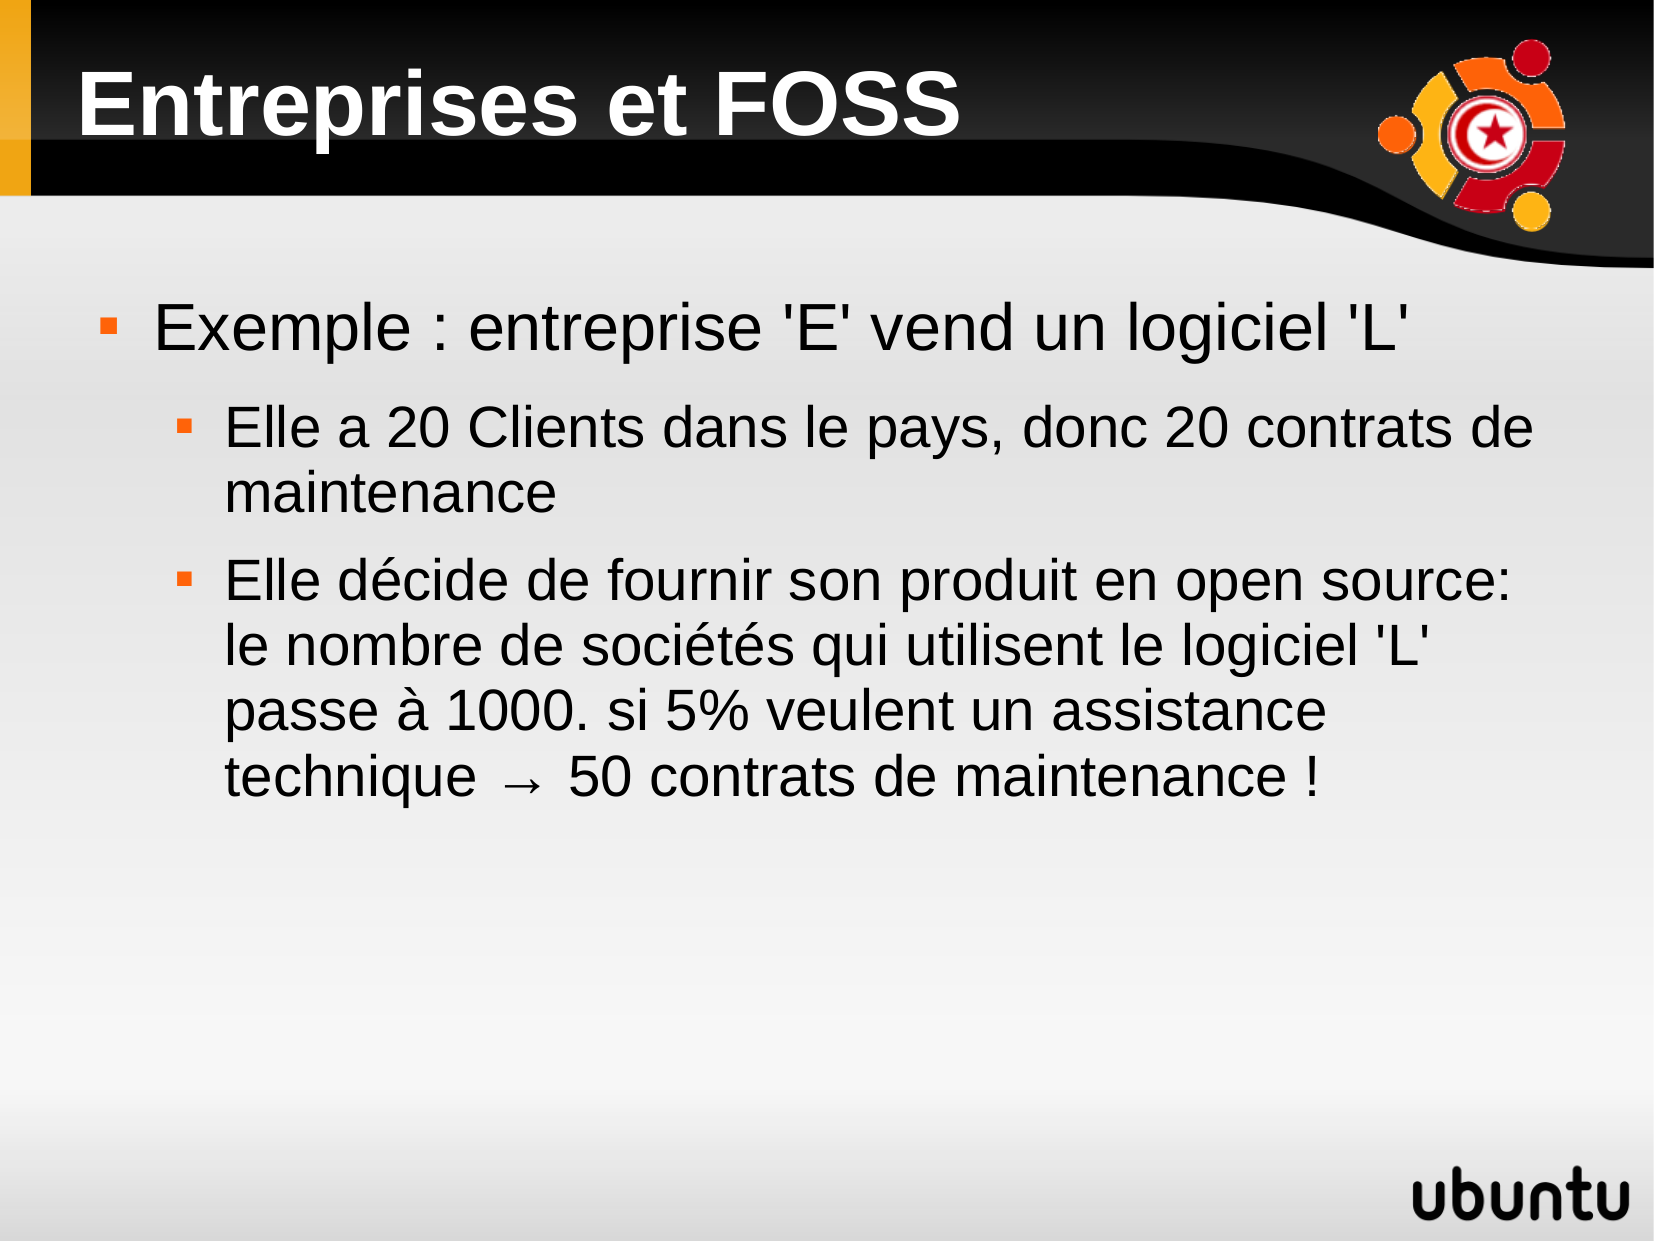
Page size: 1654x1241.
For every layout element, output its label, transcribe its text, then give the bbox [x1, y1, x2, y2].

list Exemple : entreprise 'E' vend un logiciel 'L' Elle a 20 Clients dans le pays, donc 20 contrats de maintenance Elle décide de fournir son produit en open source: le nombre de sociétés qui utilisent le logiciel 'L' passe à 1000. si 5% veulent un assistance technique → 50 contrats de maintenance ! [82, 290, 1571, 1094]
picture [0, 0, 1654, 1241]
title Entreprises et FOSS [76, 7, 1565, 200]
